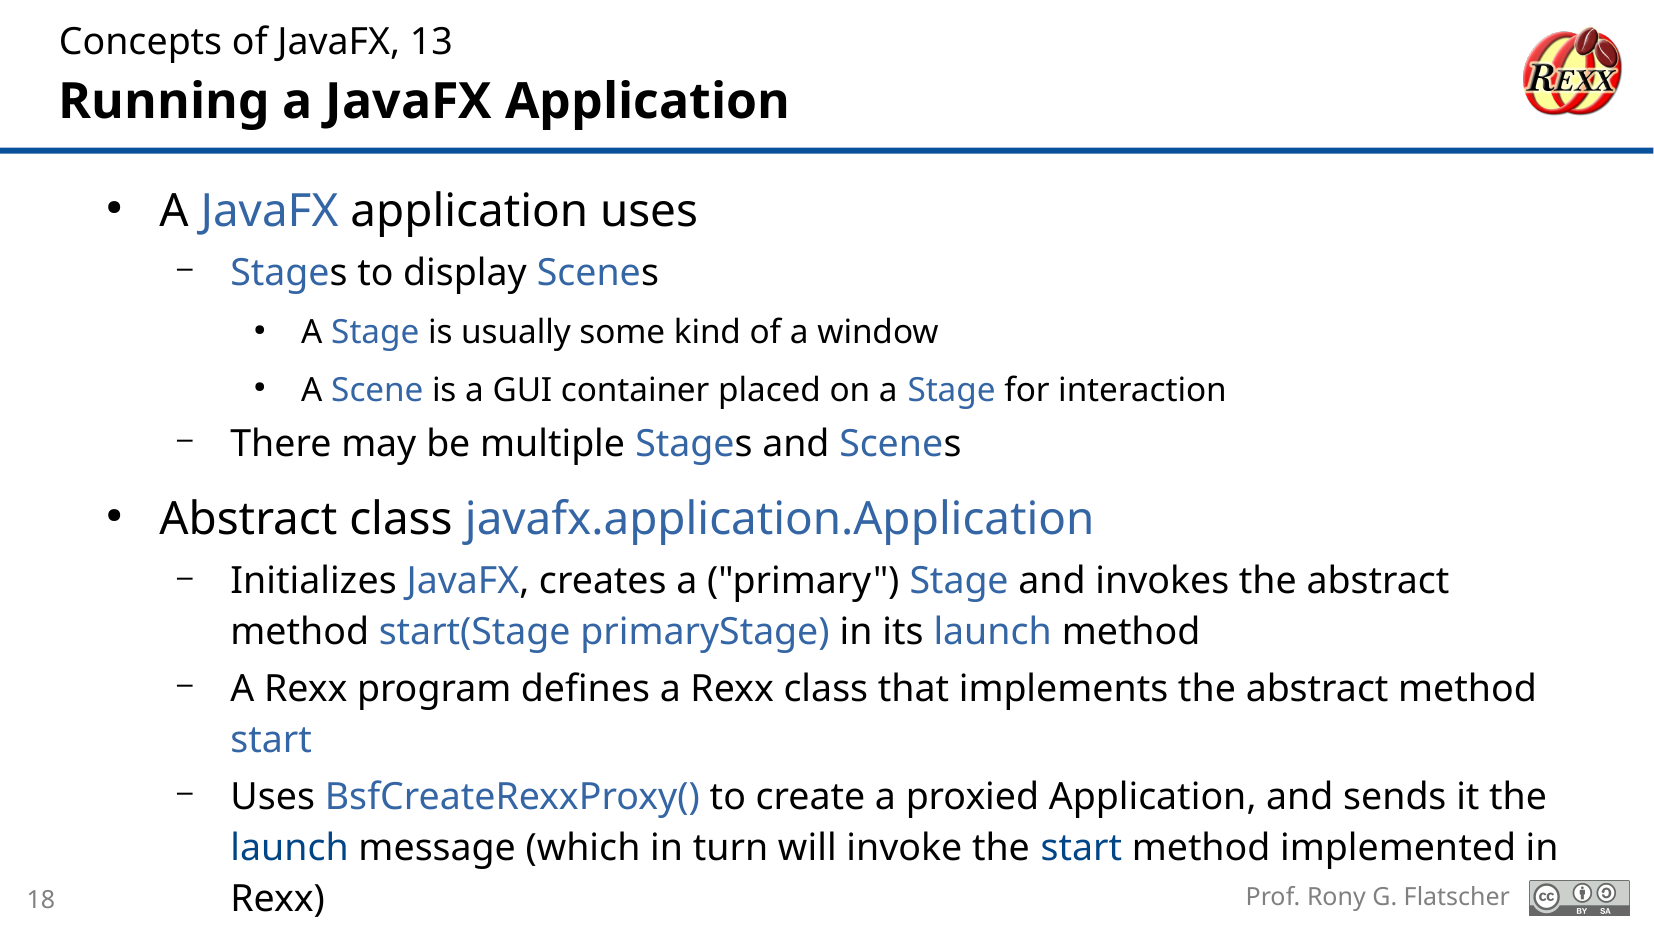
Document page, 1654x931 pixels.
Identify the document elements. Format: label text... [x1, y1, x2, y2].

list A JavaFX application uses Stages to display Scenes A Stage is usually some kind of a window A Scene is a GUI container placed on a Stage for interaction There may be multiple Stages and Scenes Abstract class javafx.application.Application Initializes JavaFX, creates a ("primary") Stage and invokes the abstract method start(Stage primaryStage) in its launch method A Rexx program defines a Rexx class that implements the abstract method start Uses BsfCreateRexxProxy() to create a proxied Application, and sends it the launch message (which in turn will invoke the start method implemented in Rexx) [88, 177, 1577, 857]
title Concepts of JavaFX, 13 Running a JavaFX Application [0, 0, 1625, 148]
